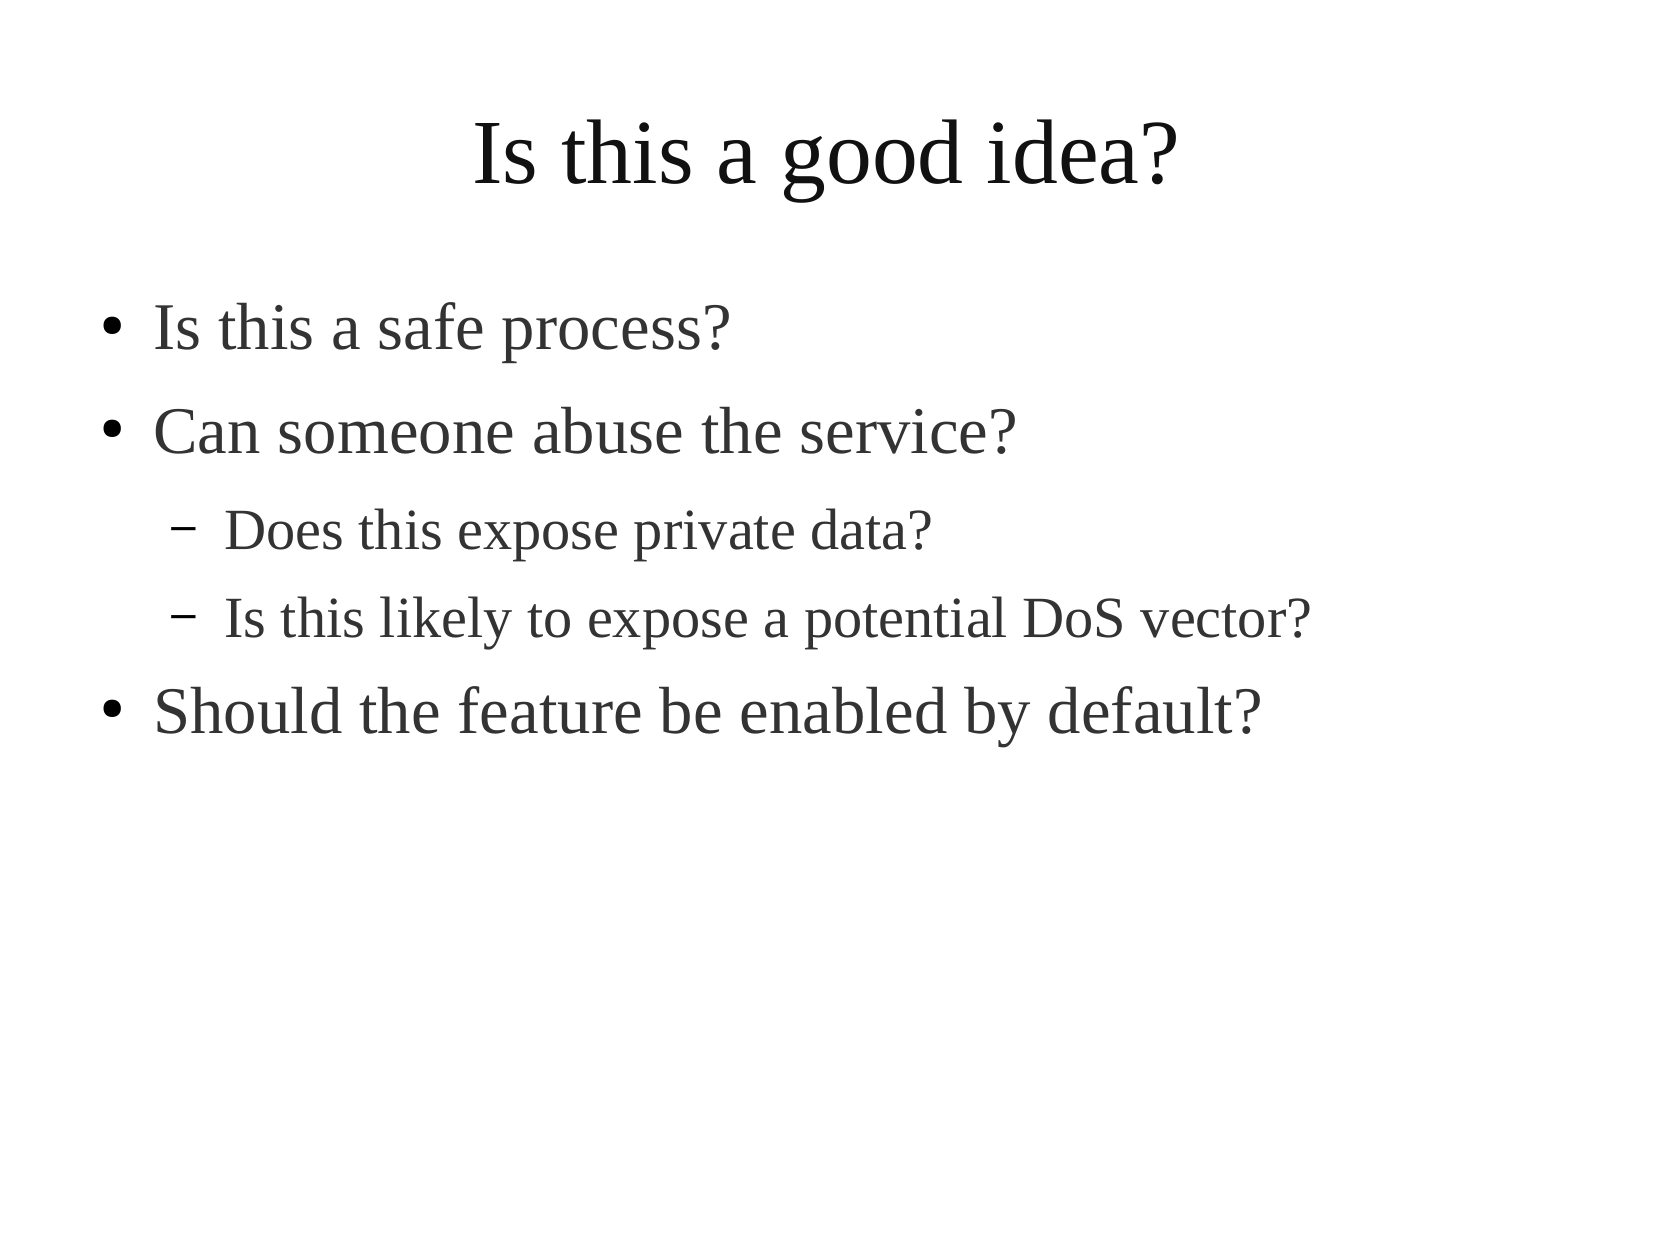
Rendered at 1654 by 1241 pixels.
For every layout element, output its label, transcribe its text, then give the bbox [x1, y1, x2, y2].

list Is this a safe process? Can someone abuse the service? Does this expose private data? Is this likely to expose a potential DoS vector? Should the feature be enabled by default? [82, 290, 1538, 1010]
title Is this a good idea? [82, 49, 1571, 257]
